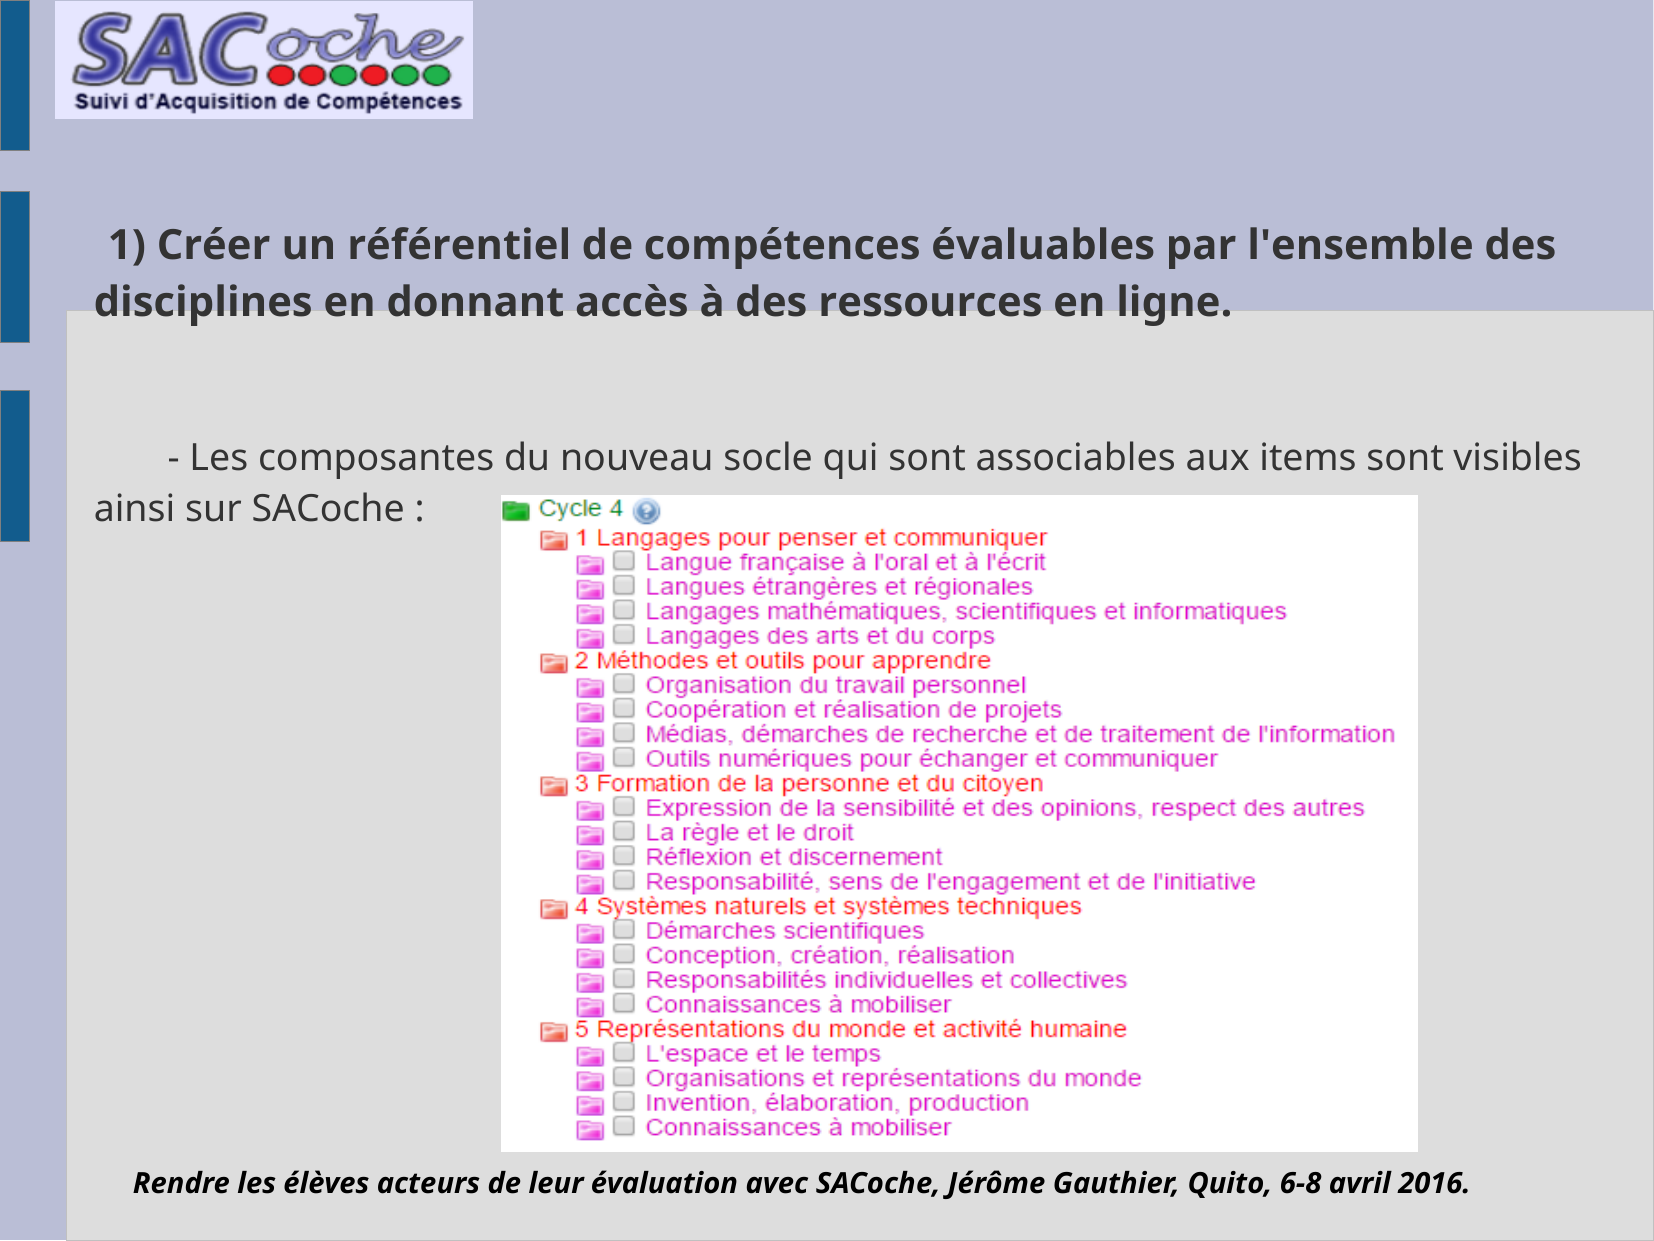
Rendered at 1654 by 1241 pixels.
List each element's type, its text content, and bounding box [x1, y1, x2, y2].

picture [55, 1, 473, 119]
text_box Rendre les élèves acteurs de leur évaluation avec SACoche, Jérôme Gauthier, Quito, 6-8 avril 2016. [118, 1154, 1654, 1211]
title 1) Créer un référentiel de compétences évaluables par l'ensemble des disciplines en donnant accès à des ressources en ligne. - Les composantes du nouveau socle qui sont associables aux items sont visibles ainsi sur SACoche : [93, 118, 1595, 680]
picture [501, 495, 1418, 1152]
